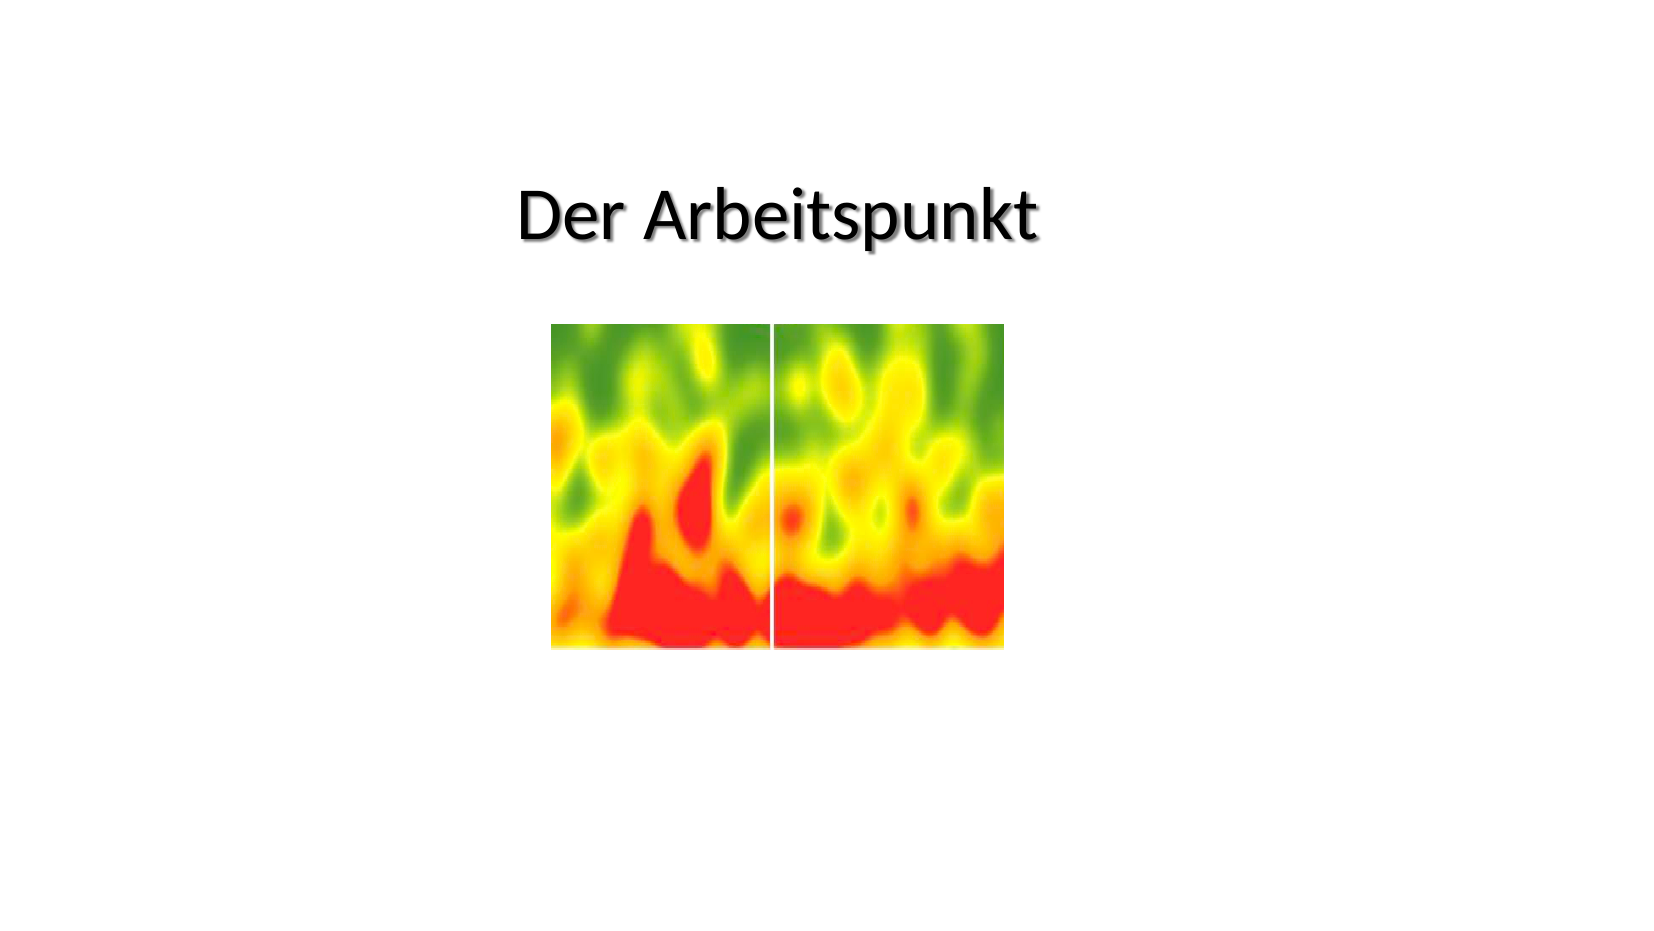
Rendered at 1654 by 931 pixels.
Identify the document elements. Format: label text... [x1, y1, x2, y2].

text_box Der Arbeitspunkt [501, 175, 1054, 266]
picture [551, 324, 1004, 650]
